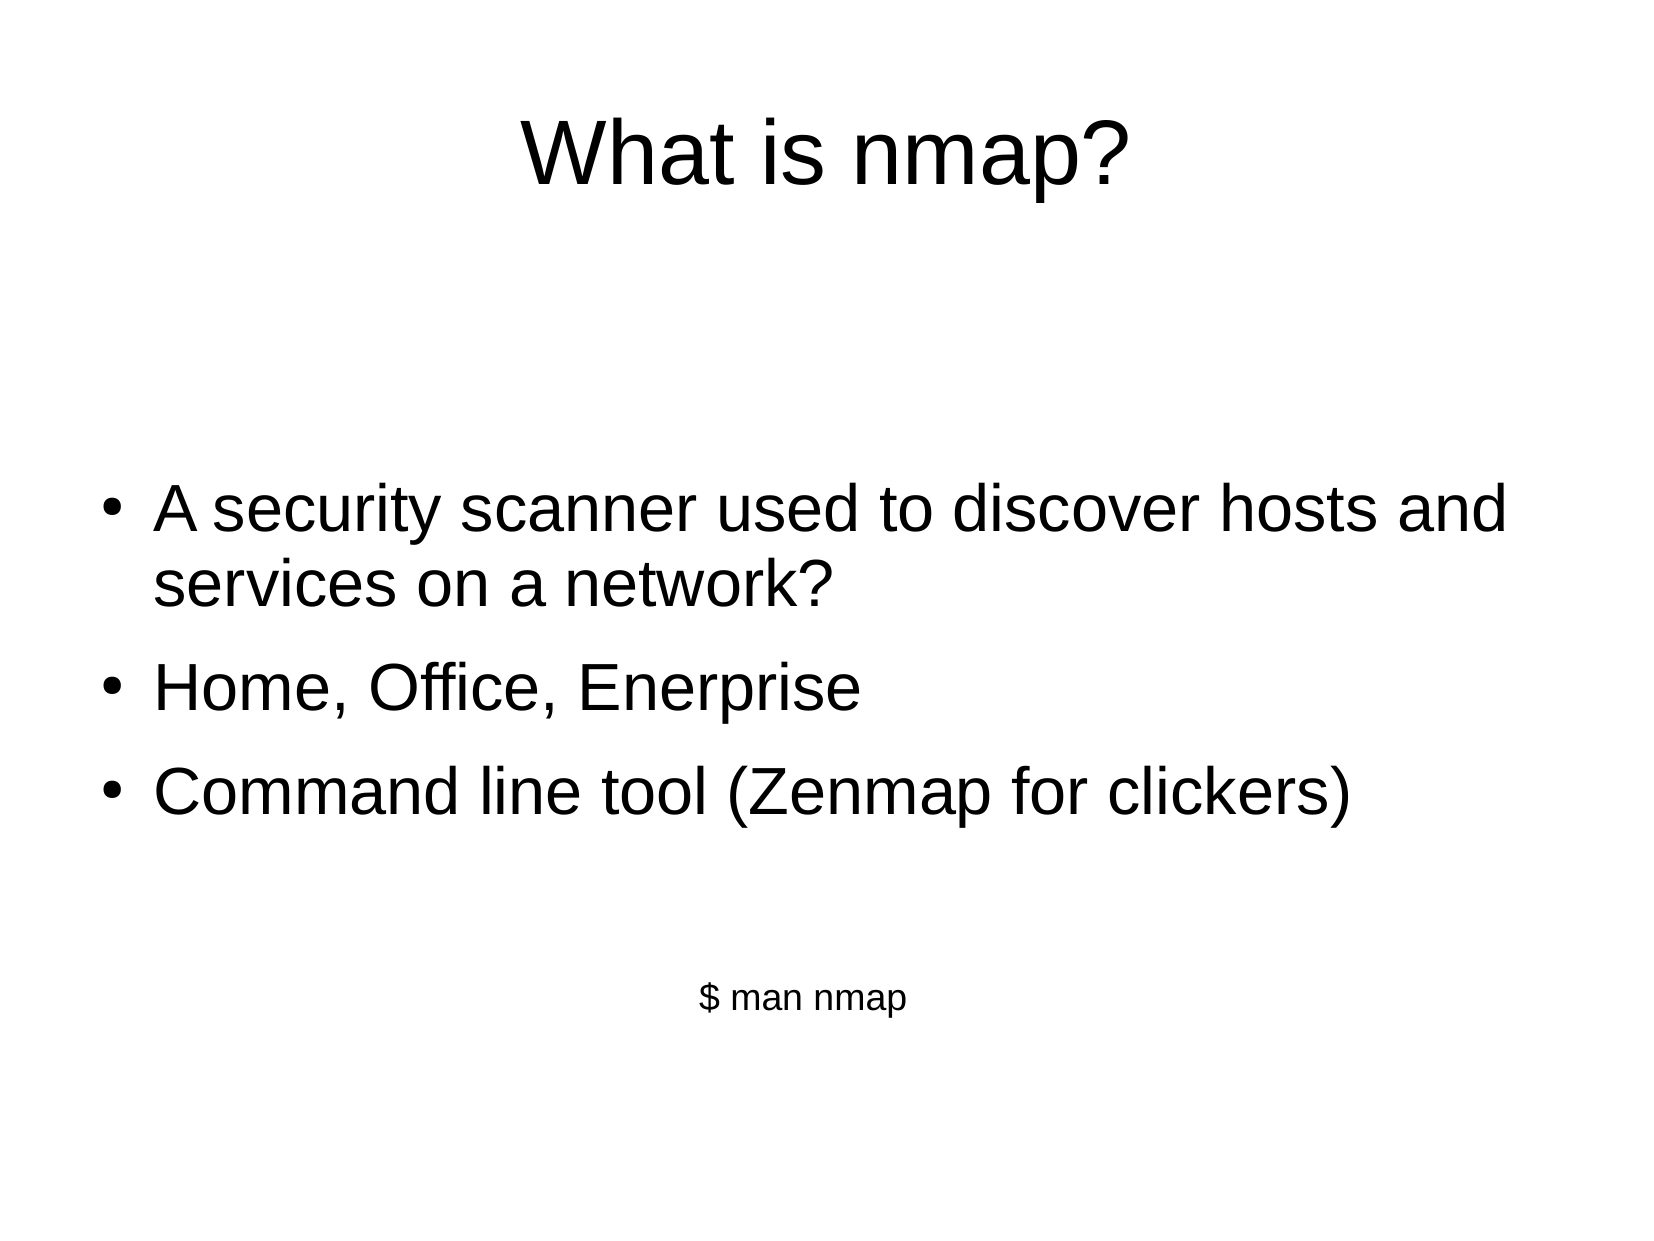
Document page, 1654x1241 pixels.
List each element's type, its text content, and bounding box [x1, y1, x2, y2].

title What is nmap? [82, 49, 1571, 257]
text_box $ man nmap [555, 968, 1052, 1026]
list A security scanner used to discover hosts and services on a network? Home, Office, Enerprise Command line tool (Zenmap for clickers) [82, 290, 1571, 1010]
